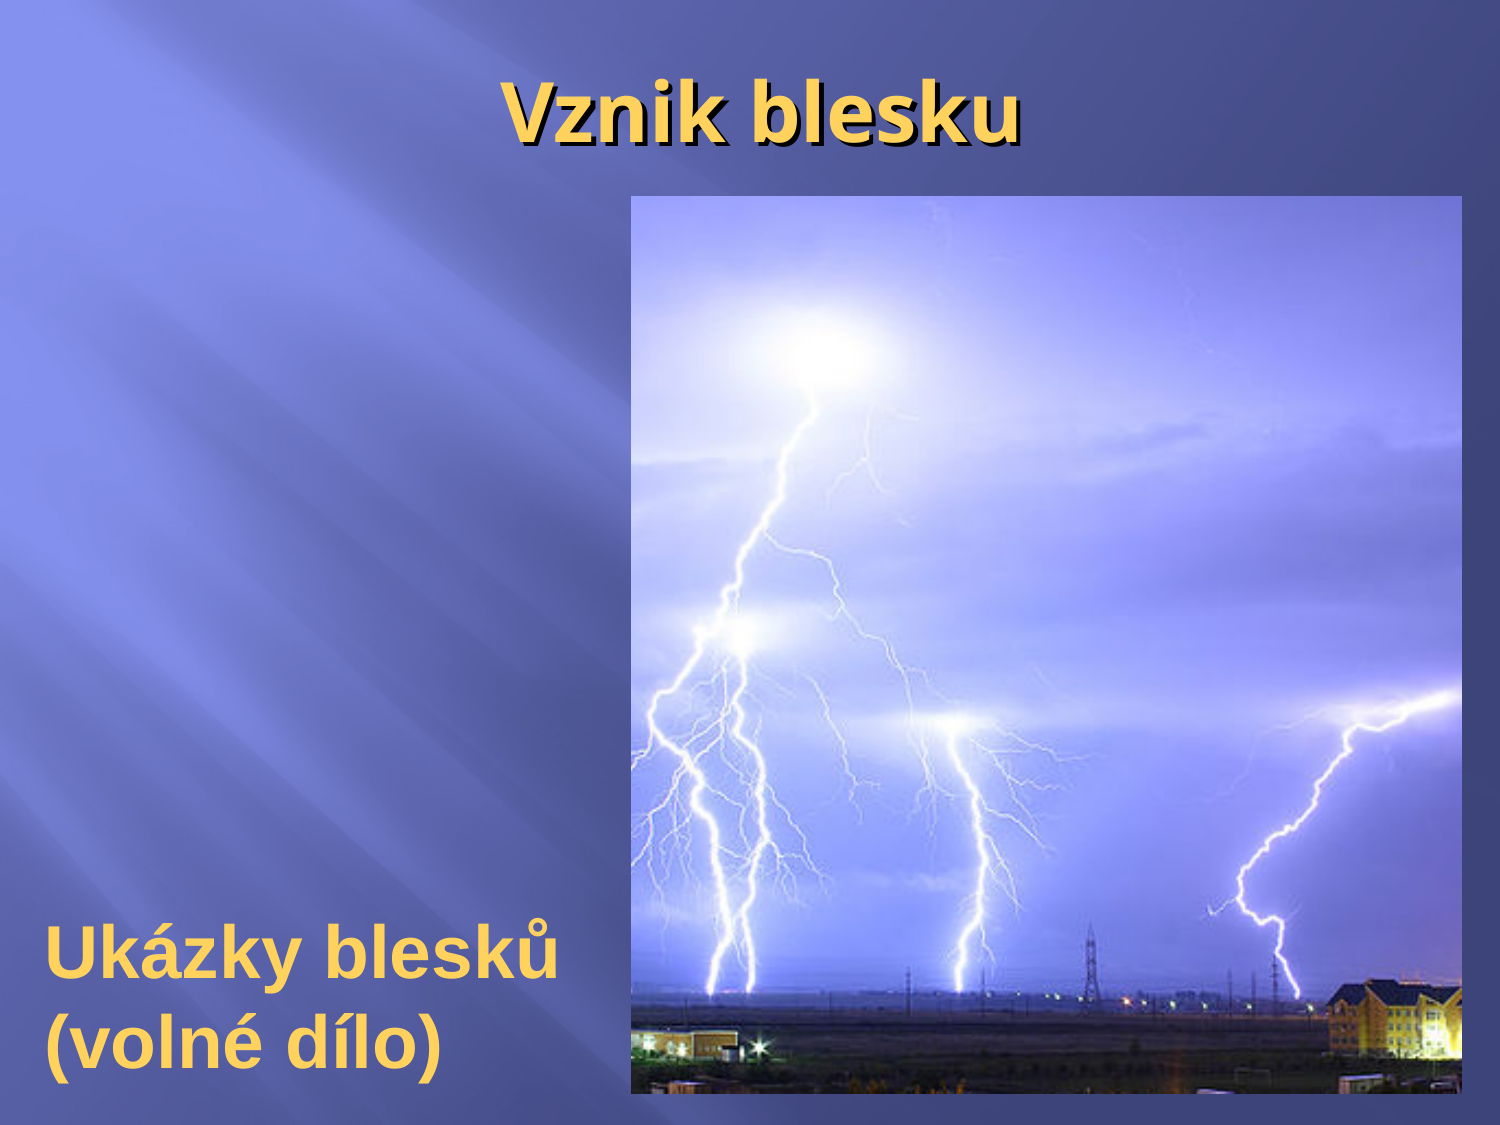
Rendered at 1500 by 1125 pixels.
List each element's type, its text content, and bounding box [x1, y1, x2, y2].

text_box Ukázky blesků (volné dílo) [29, 916, 597, 1071]
chart [631, 196, 1462, 1094]
picture [0, 0, 1500, 1125]
title Vznik blesku [64, 45, 1459, 173]
